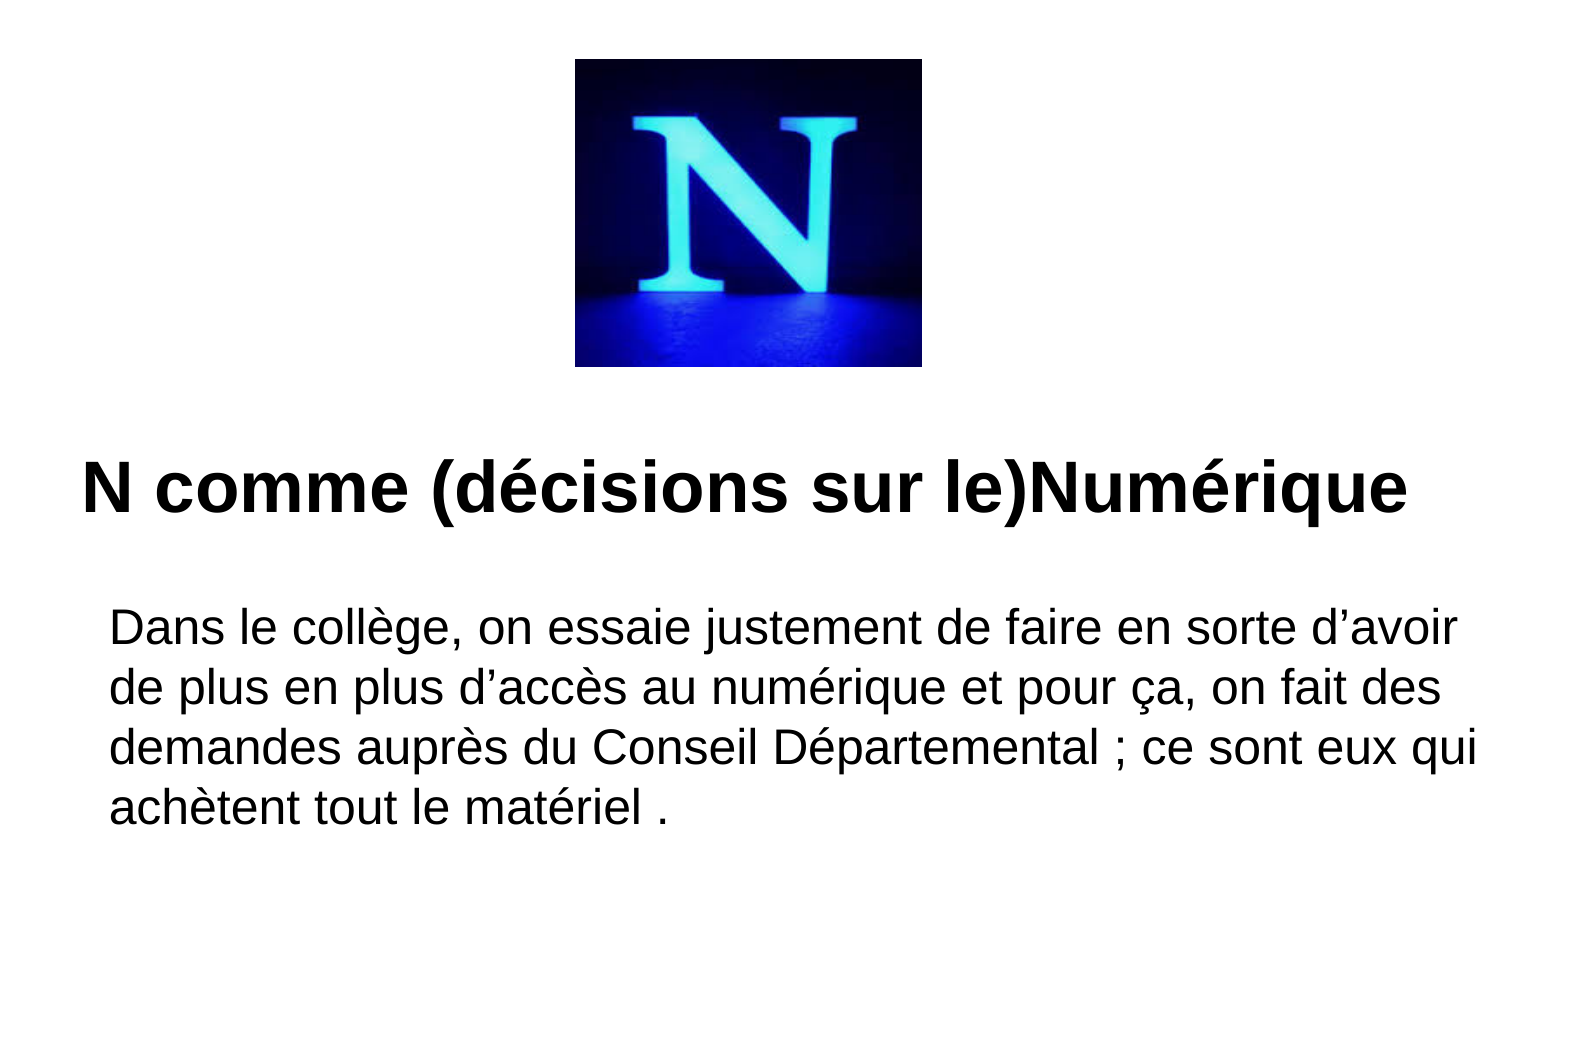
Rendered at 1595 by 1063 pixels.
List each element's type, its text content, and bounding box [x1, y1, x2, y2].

picture [575, 59, 922, 367]
text_box N comme (décisions sur le)Numérique [0, 425, 1529, 550]
list Dans le collège, on essaie justement de faire en sorte d’avoir de plus en plus d’accès au numérique et pour ça, on fait des demandes auprès du Conseil Départemental ; ce sont eux qui achètent tout le matériel . [108, 594, 1485, 827]
